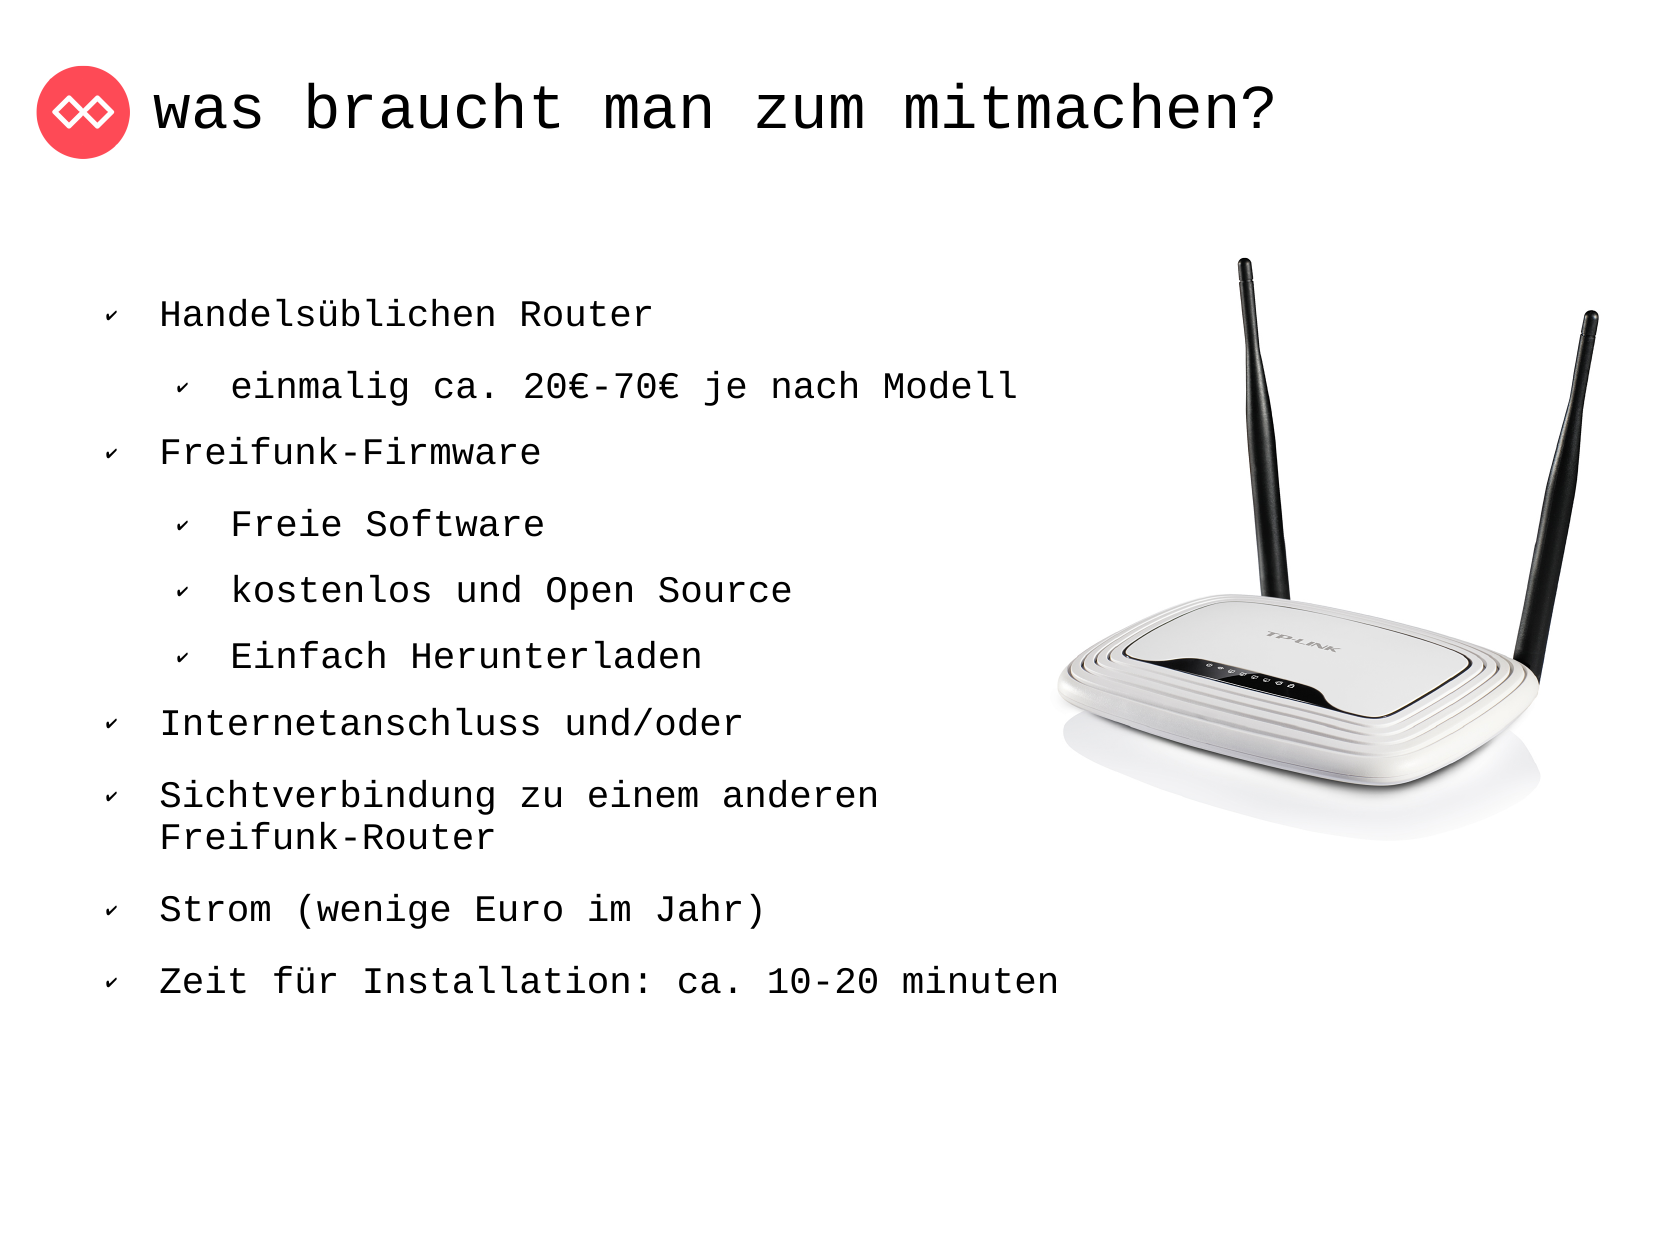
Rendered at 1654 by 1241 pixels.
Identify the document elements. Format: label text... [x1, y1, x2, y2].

picture [17, 46, 149, 178]
picture [1033, 236, 1617, 865]
list Handelsüblichen Router einmalig ca. 20€-70€ je nach Modell Freifunk-Firmware Freie Software kostenlos und Open Source Einfach Herunterladen Internetanschluss und/oder Sichtverbindung zu einem anderen Freifunk-Router Strom (wenige Euro im Jahr) Zeit für Installation: ca. 10-20 minuten [88, 295, 1093, 1114]
title was braucht man zum mitmachen? [153, 8, 1642, 216]
